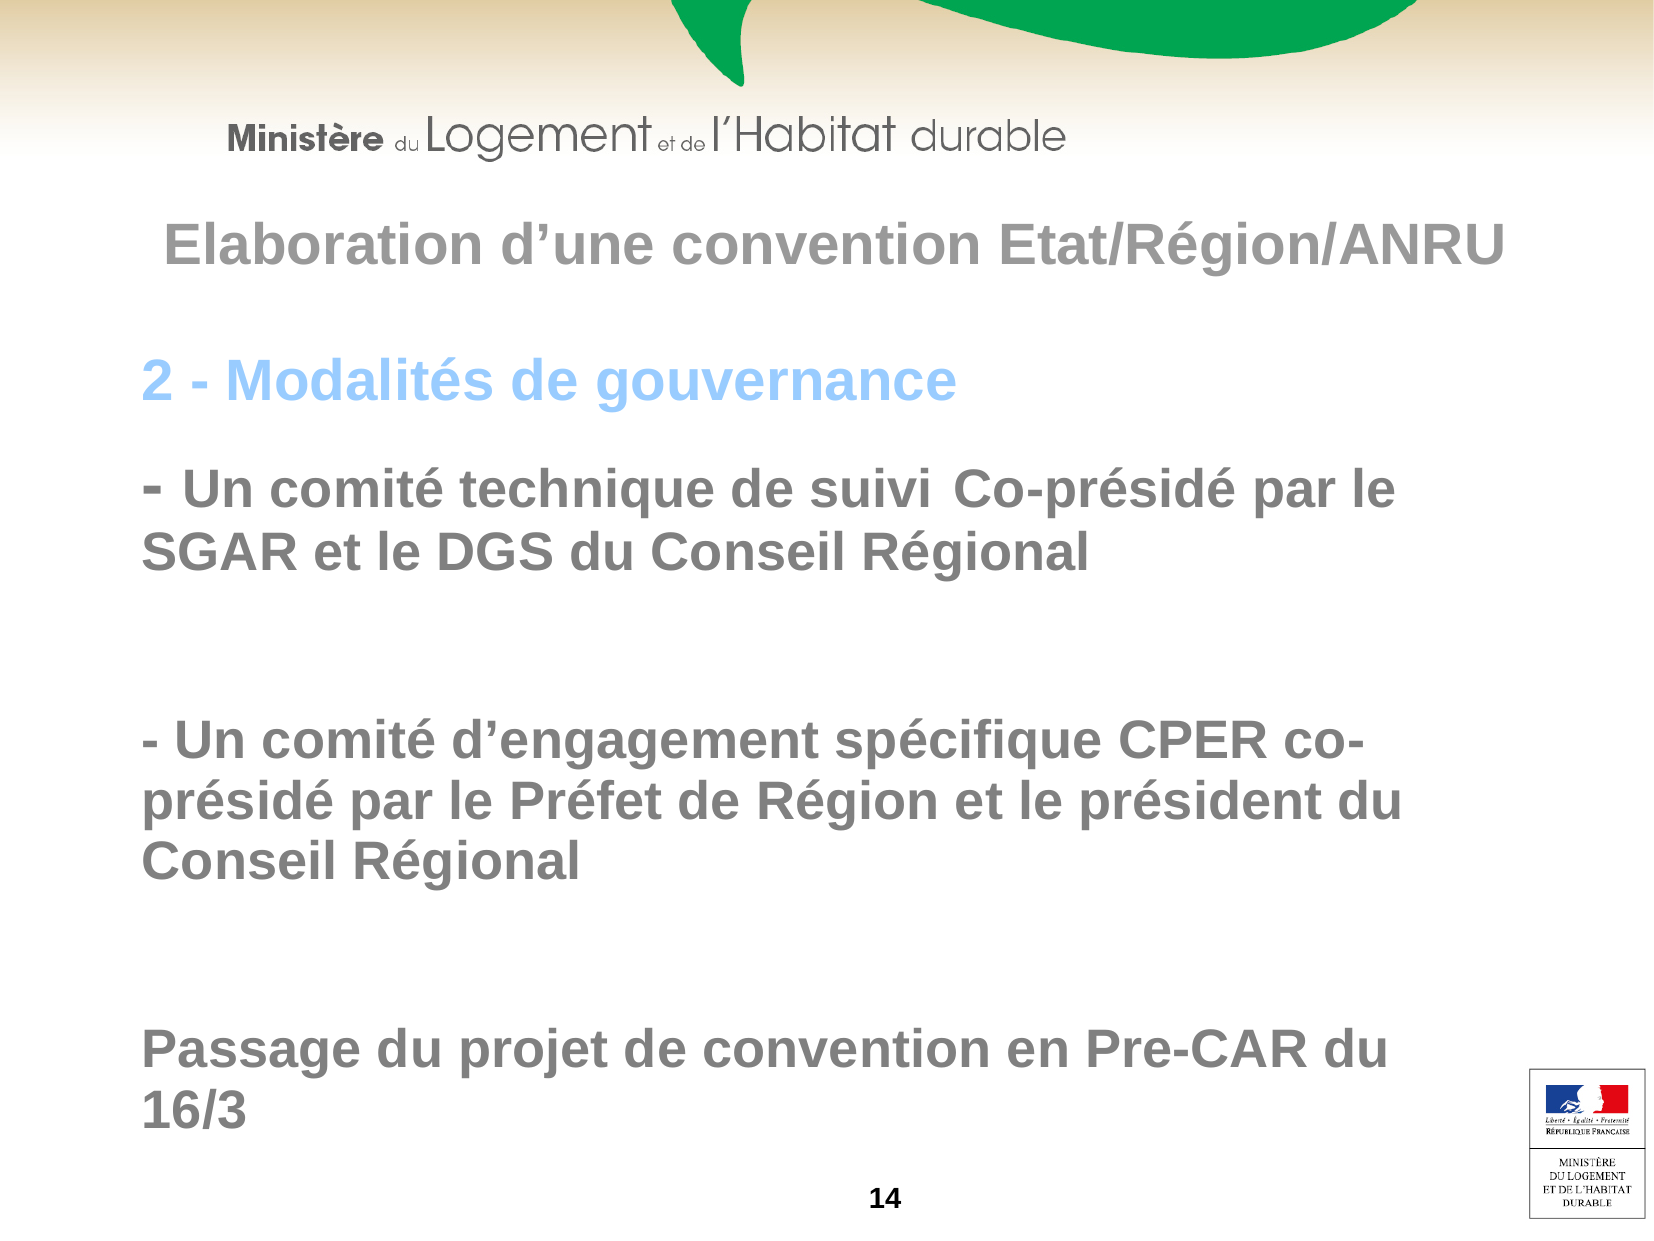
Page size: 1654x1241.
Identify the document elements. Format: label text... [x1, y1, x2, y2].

title Elaboration d’une convention Etat/Région/ANRU [91, 141, 1580, 349]
picture [0, 0, 1654, 1241]
list 2 - Modalités de gouvernance - Un comité technique de suivi Co-présidé par le SGAR et le DGS du Conseil Régional - Un comité d’engagement spécifique CPER co-présidé par le Préfet de Région et le président du Conseil Régional Passage du projet de convention en Pre-CAR du 16/3 [141, 348, 1472, 1241]
